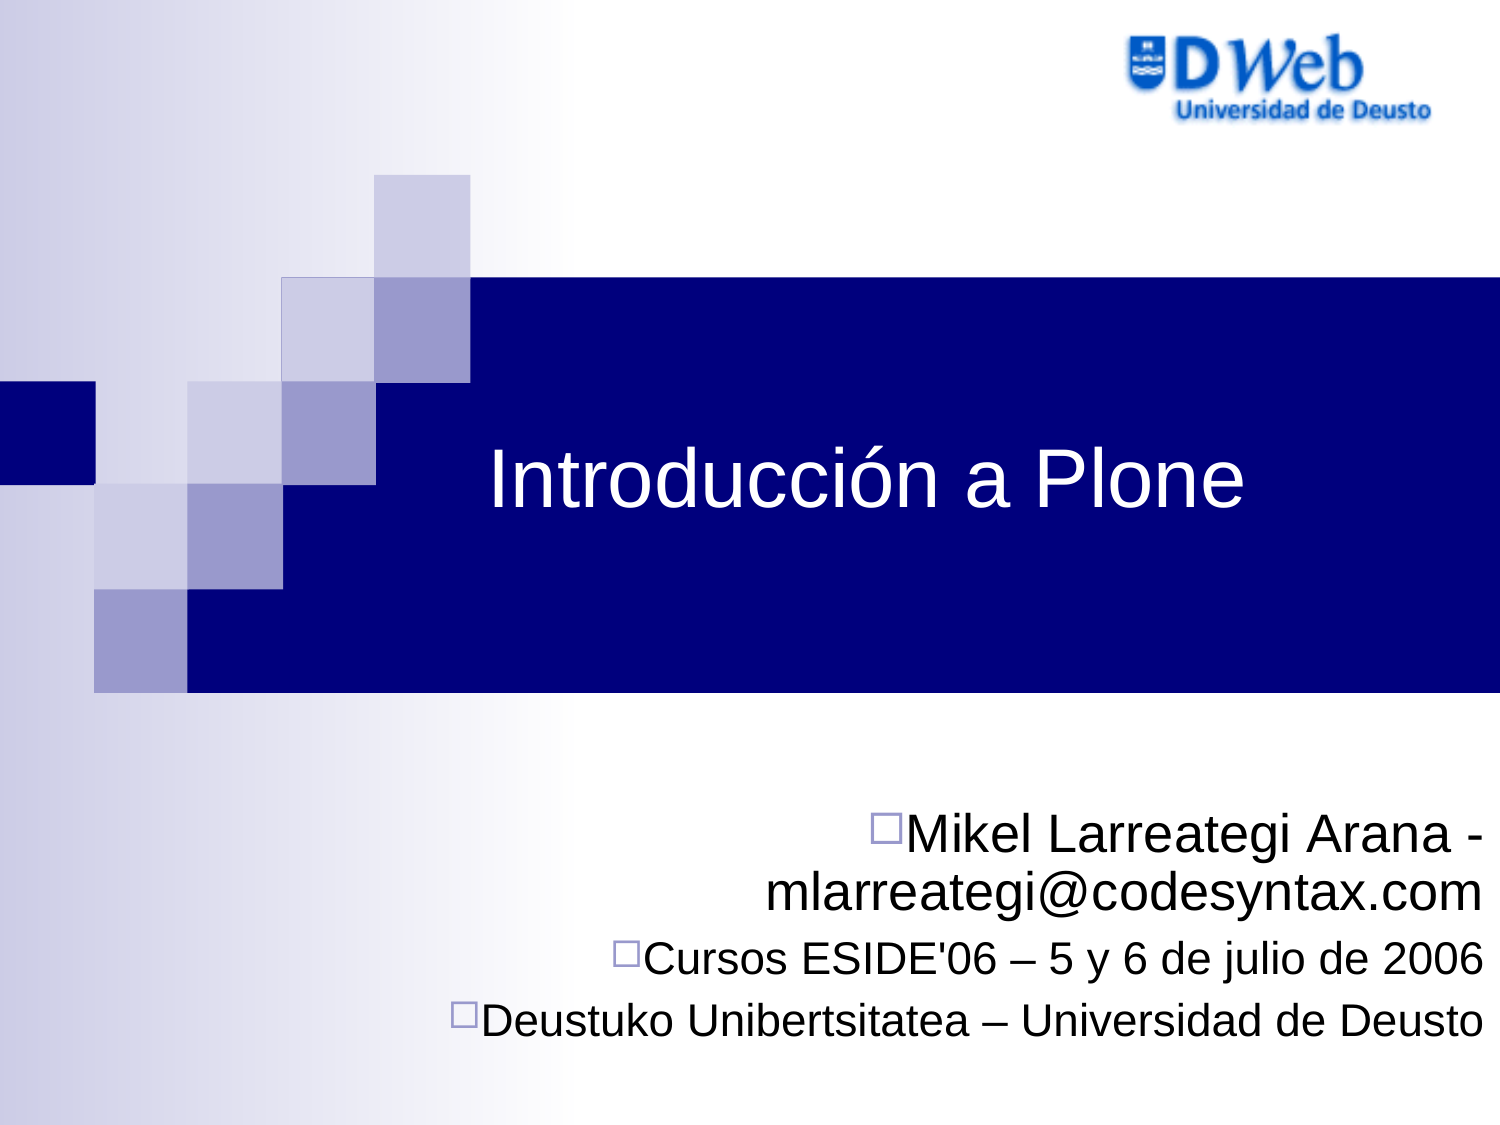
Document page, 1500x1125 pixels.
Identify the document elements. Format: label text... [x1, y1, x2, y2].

title Introducción a Plone [472, 270, 1488, 693]
subtitle Mikel Larreategi Arana - mlarreategi@codesyntax.com Cursos ESIDE'06 – 5 y 6 de julio de 2006 Deustuko Unibertsitatea – Universidad de Deusto [51, 798, 1500, 1087]
picture [1120, 30, 1440, 128]
